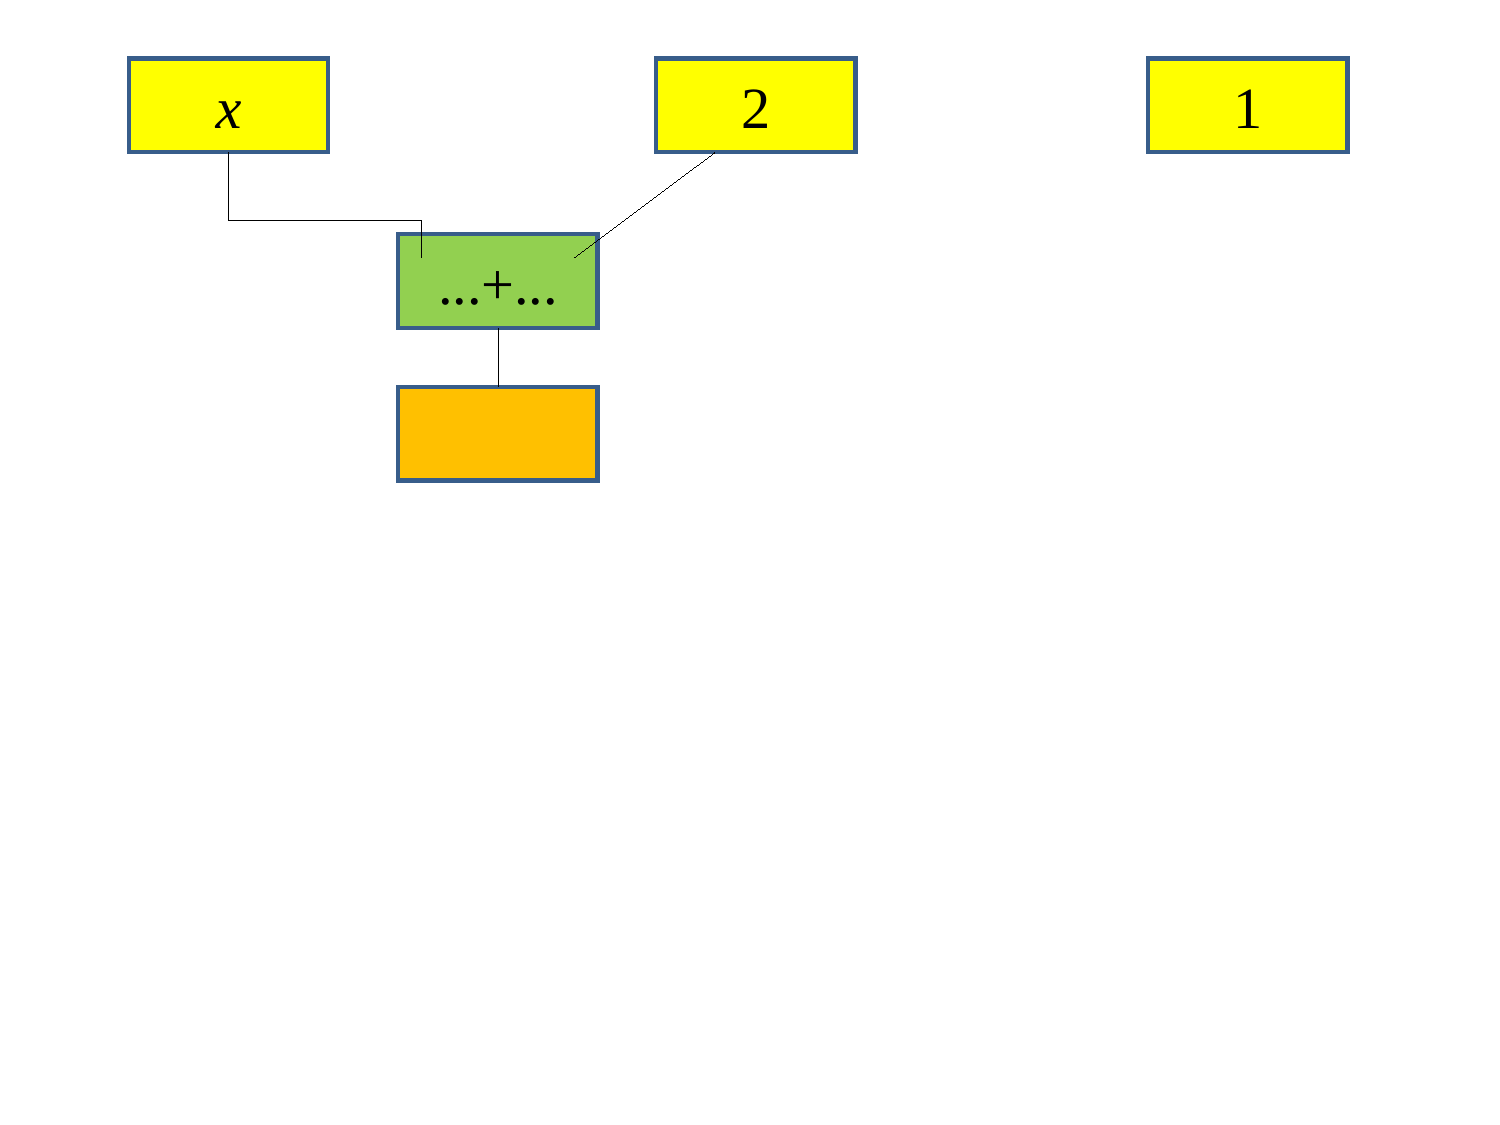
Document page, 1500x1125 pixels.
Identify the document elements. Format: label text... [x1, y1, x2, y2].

text_box x [128, 58, 329, 153]
text_box [398, 386, 598, 481]
text_box ...+... [398, 234, 598, 329]
text_box 1 [1148, 58, 1348, 153]
text_box 2 [656, 58, 856, 153]
